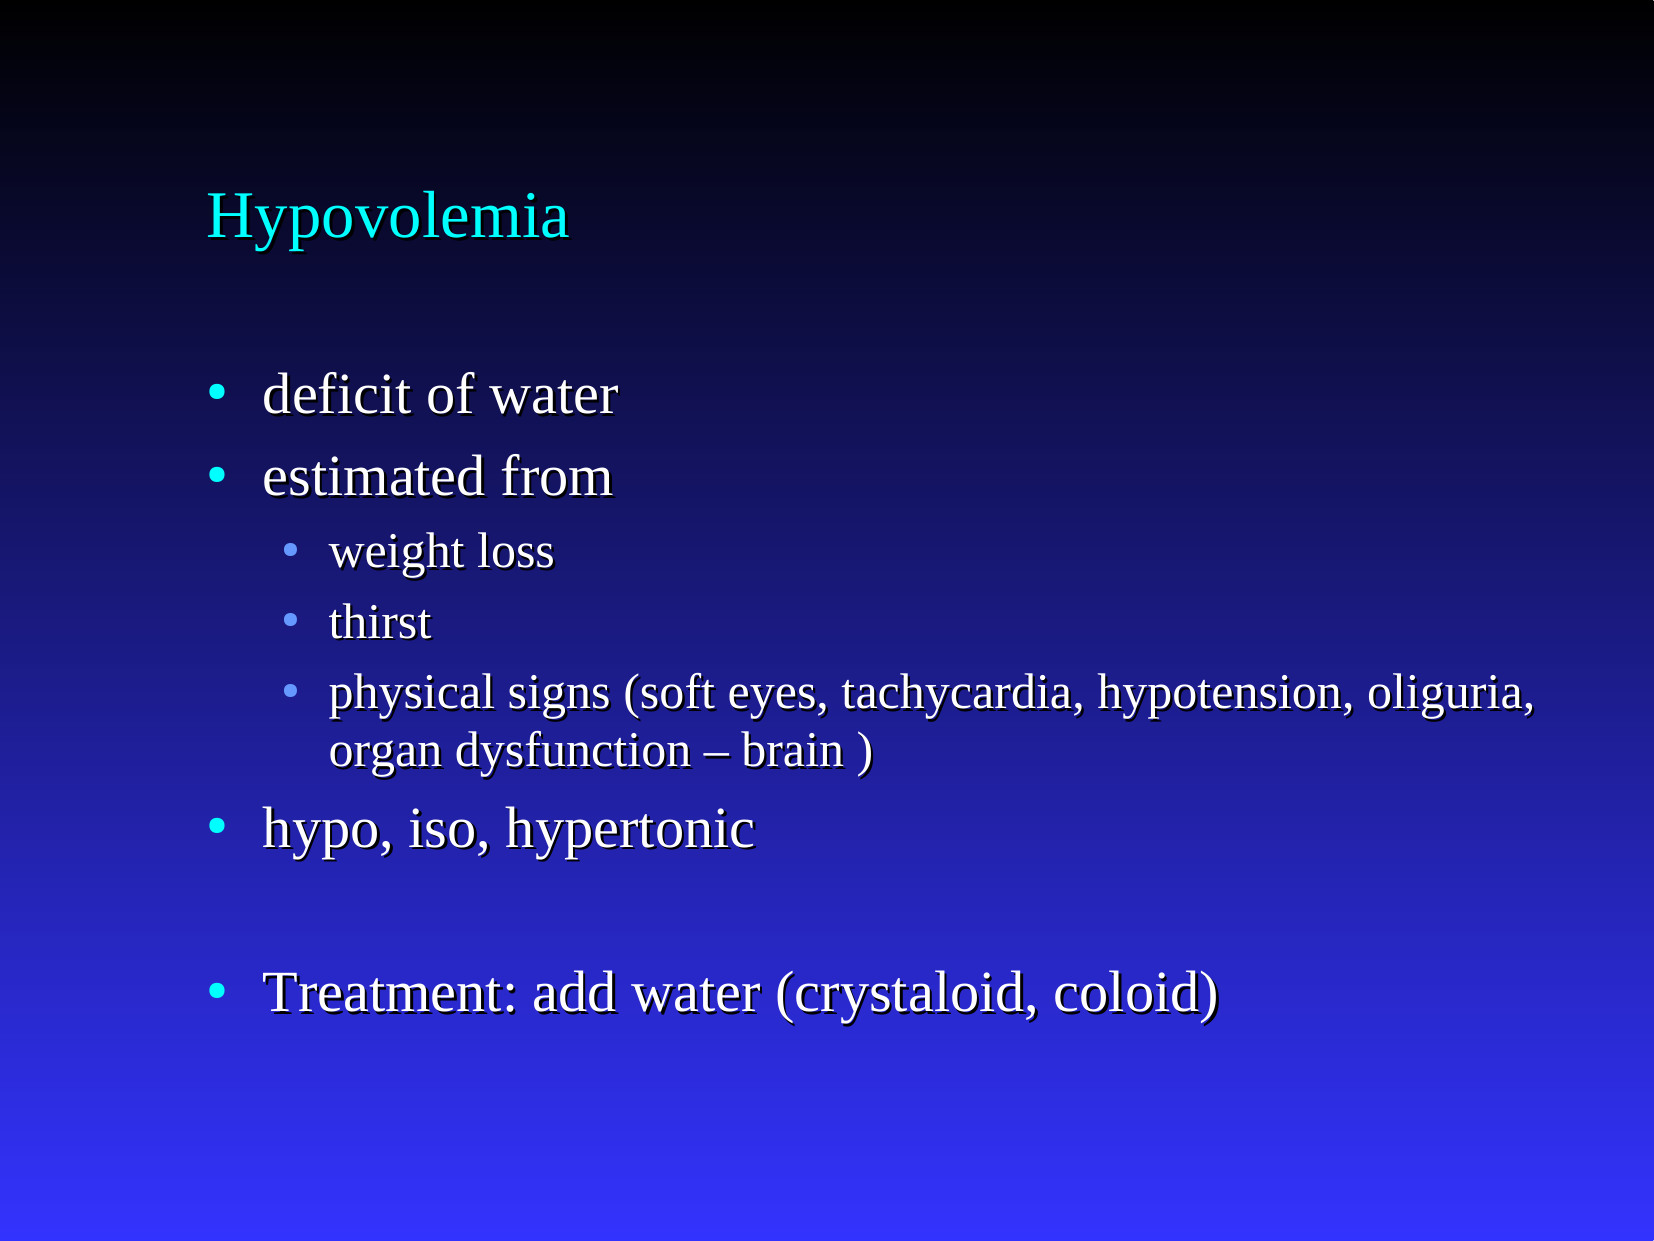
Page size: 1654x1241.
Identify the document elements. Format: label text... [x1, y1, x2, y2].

title Hypovolemia [206, 110, 1613, 317]
list deficit of water estimated from weight loss thirst physical signs (soft eyes, tachycardia, hypotension, oliguria, organ dysfunction – brain ) hypo, iso, hypertonic Treatment: add water (crystaloid, coloid) [206, 358, 1613, 1103]
